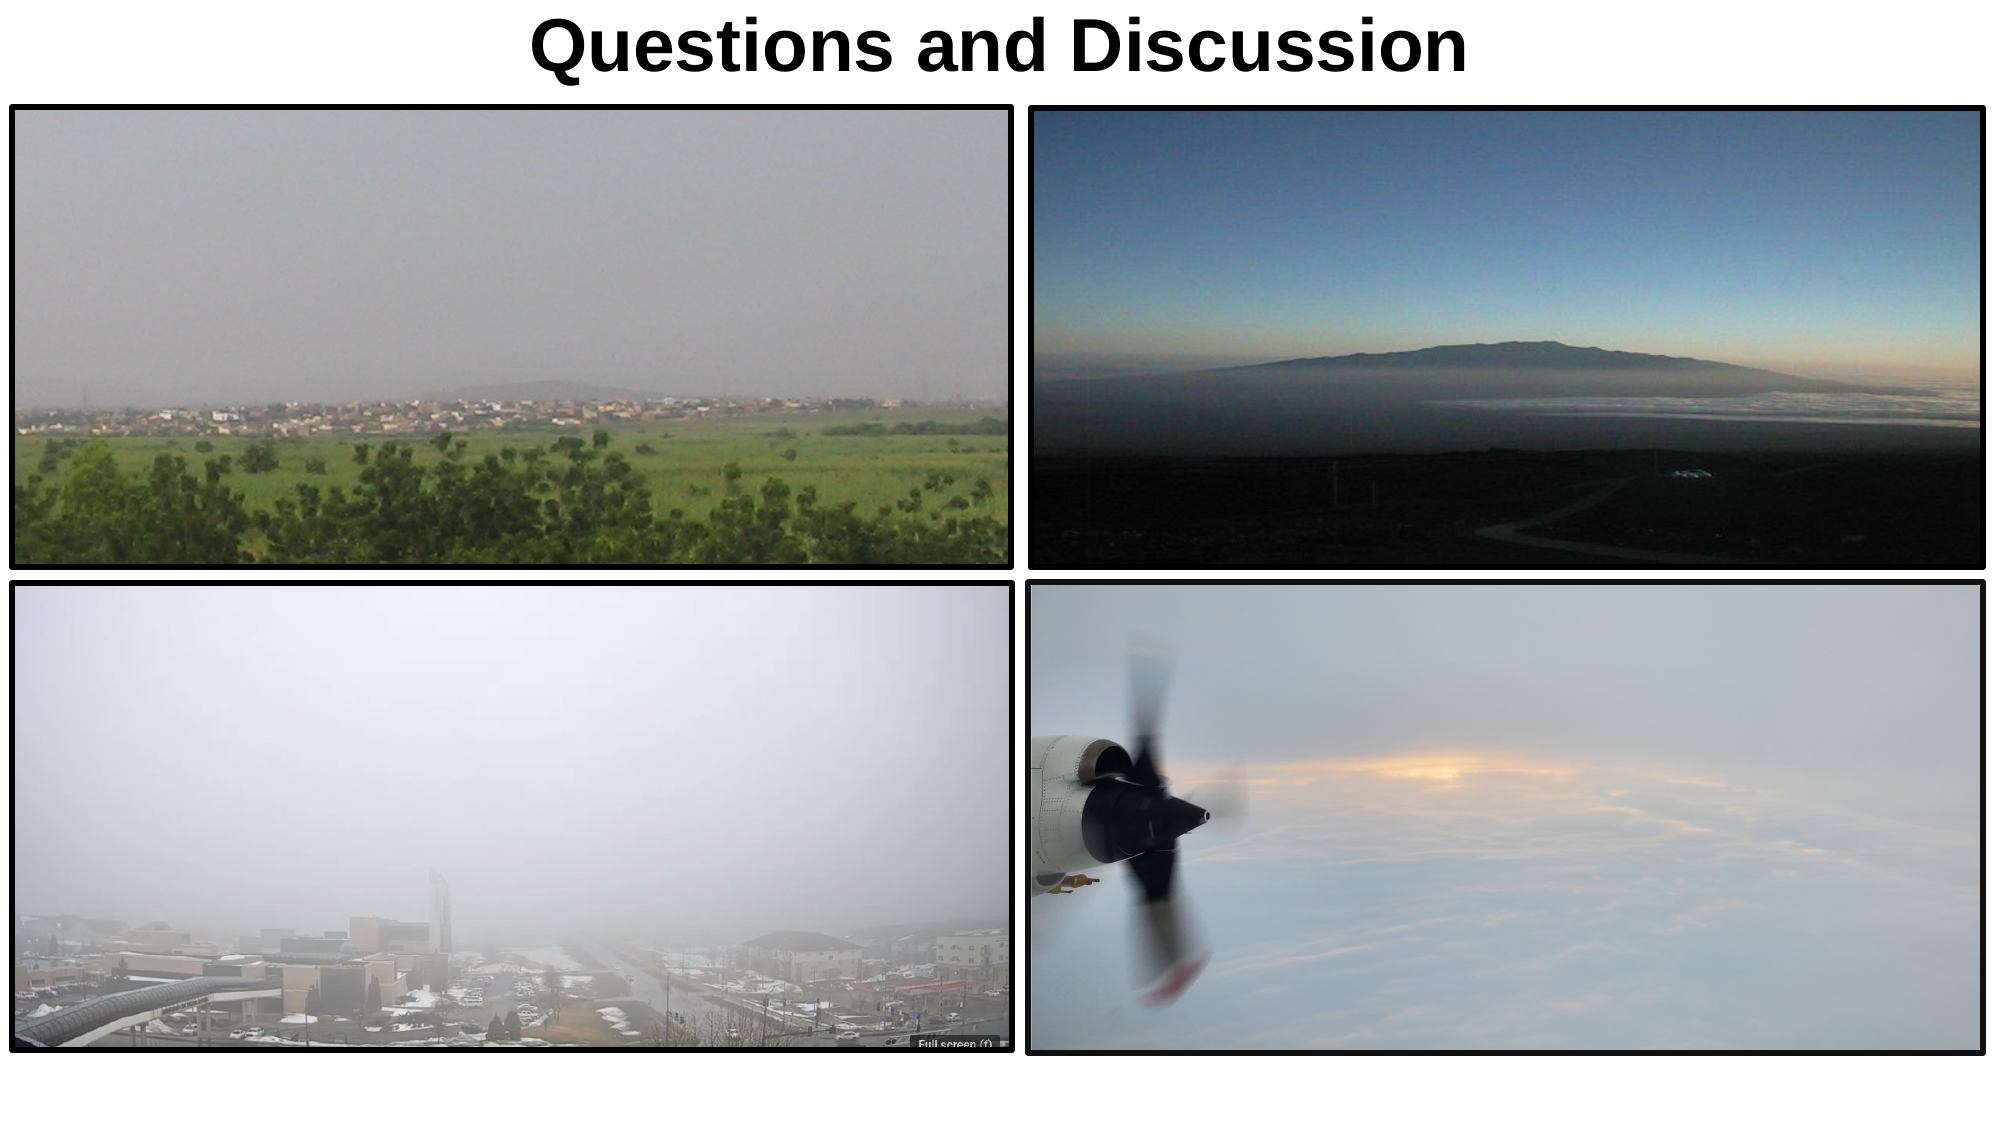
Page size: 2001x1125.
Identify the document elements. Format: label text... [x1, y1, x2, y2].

picture [1031, 585, 1980, 1050]
picture [15, 586, 1010, 1047]
picture [1033, 111, 1981, 565]
picture [15, 110, 1008, 565]
text_box Questions and Discussion [0, 0, 2000, 106]
